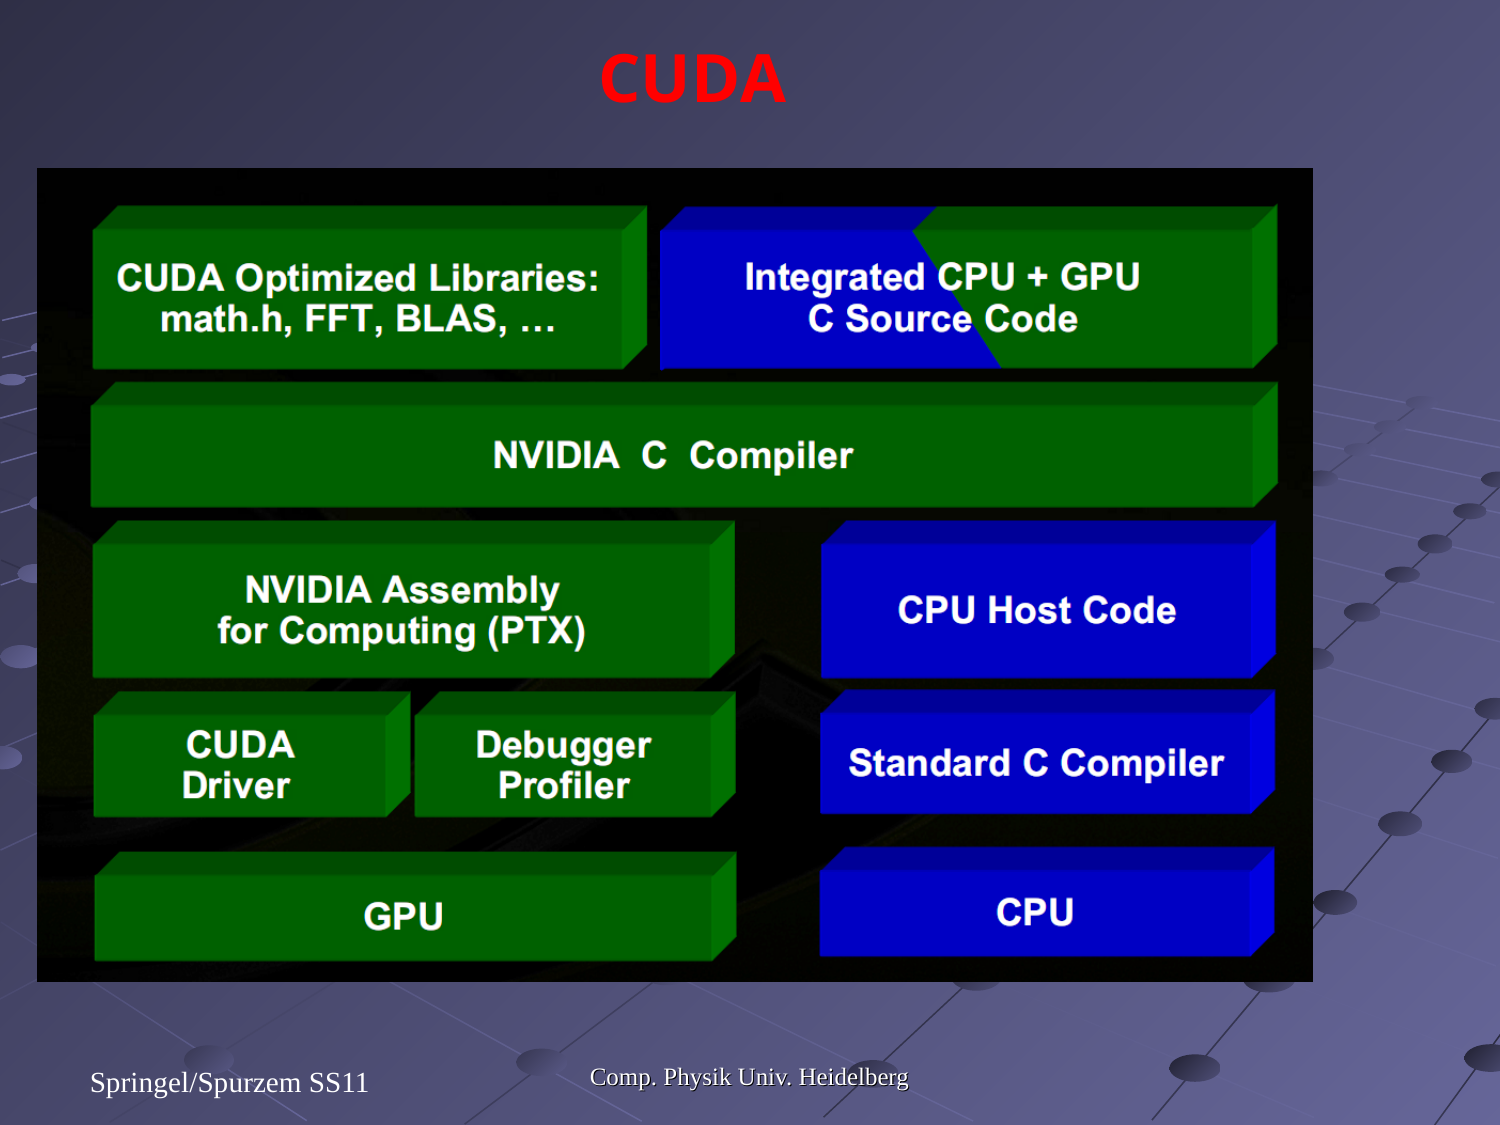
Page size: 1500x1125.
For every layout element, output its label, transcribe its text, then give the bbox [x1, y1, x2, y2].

picture [37, 168, 1313, 983]
text_box CUDA [583, 28, 900, 124]
